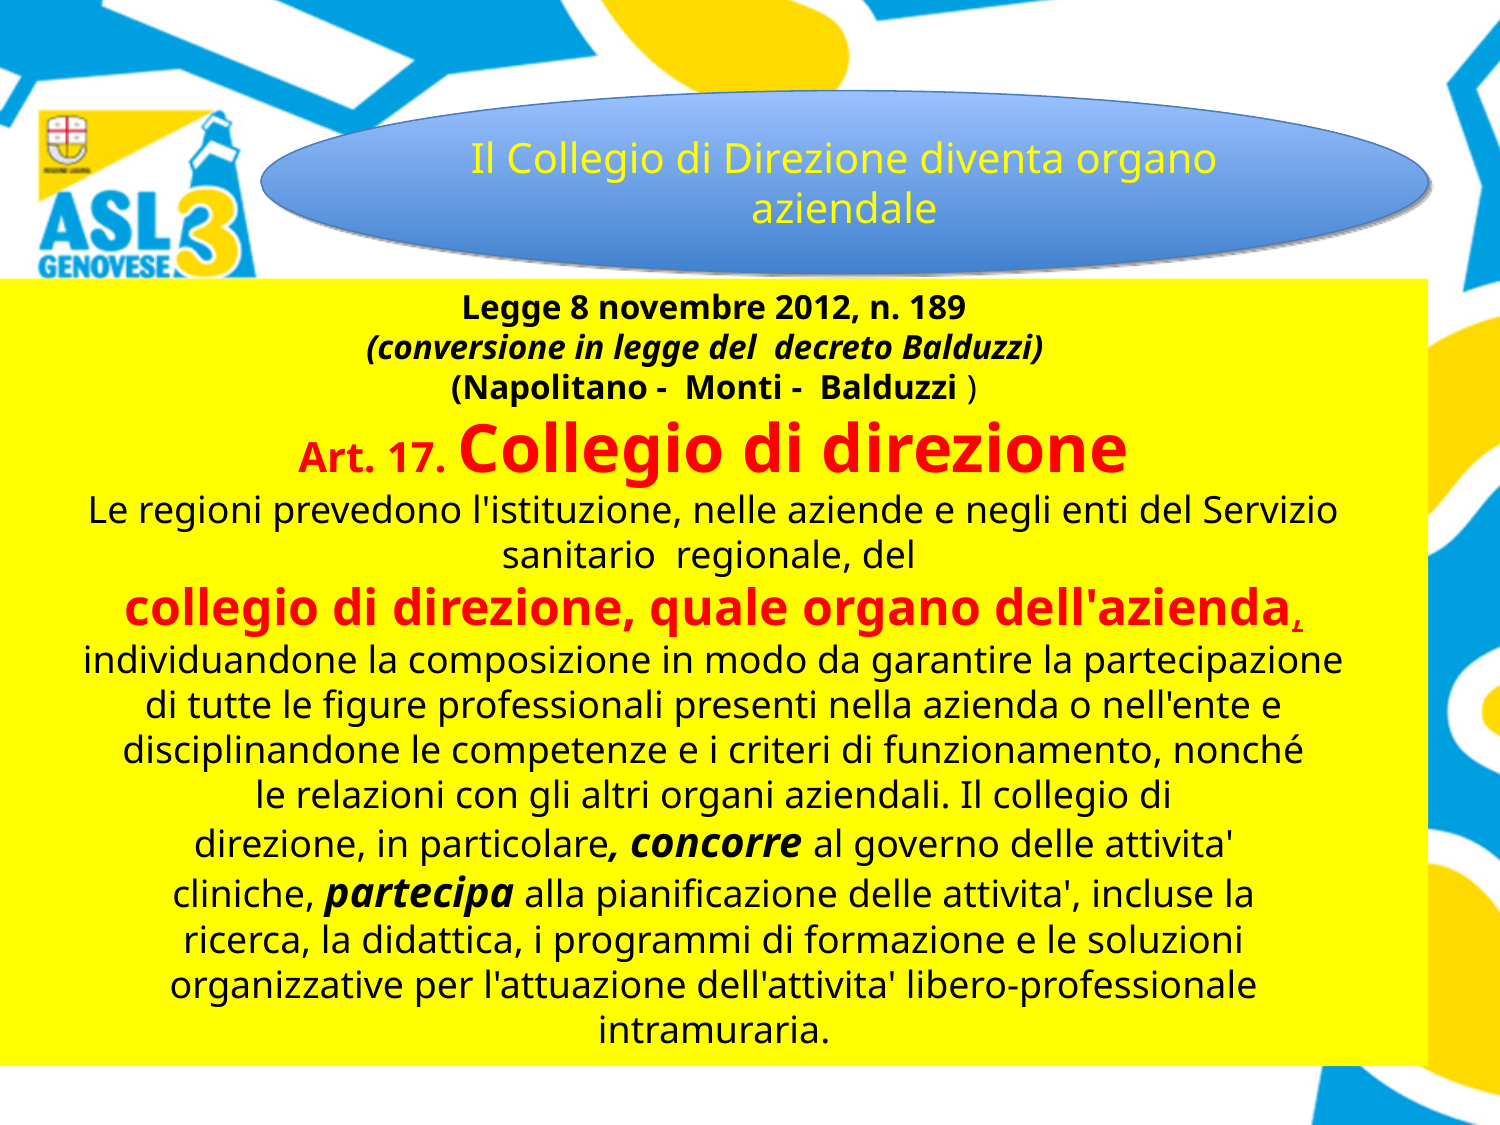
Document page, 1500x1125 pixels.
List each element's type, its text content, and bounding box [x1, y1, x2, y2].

text_box Il Collegio di Direzione diventa organo aziendale [260, 90, 1429, 274]
text_box Legge 8 novembre 2012, n. 189 (conversione in legge del decreto Balduzzi) (Napolitano - Monti - Balduzzi ) Art. 17. Collegio di direzione Le regioni prevedono l'istituzione, nelle aziende e negli enti del Servizio sanitario regionale, del collegio di direzione, quale organo dell'azienda, individuandone la composizione in modo da garantire la partecipazione di tutte le figure professionali presenti nella azienda o nell'ente e disciplinandone le competenze e i criteri di funzionamento, nonché le relazioni con gli altri organi aziendali. Il collegio di direzione, in particolare, concorre al governo delle attivita' cliniche, partecipa alla pianificazione delle attivita', incluse la ricerca, la didattica, i programmi di formazione e le soluzioni organizzative per l'attuazione dell'attivita' libero-professionale intramuraria. [0, 278, 1429, 1067]
